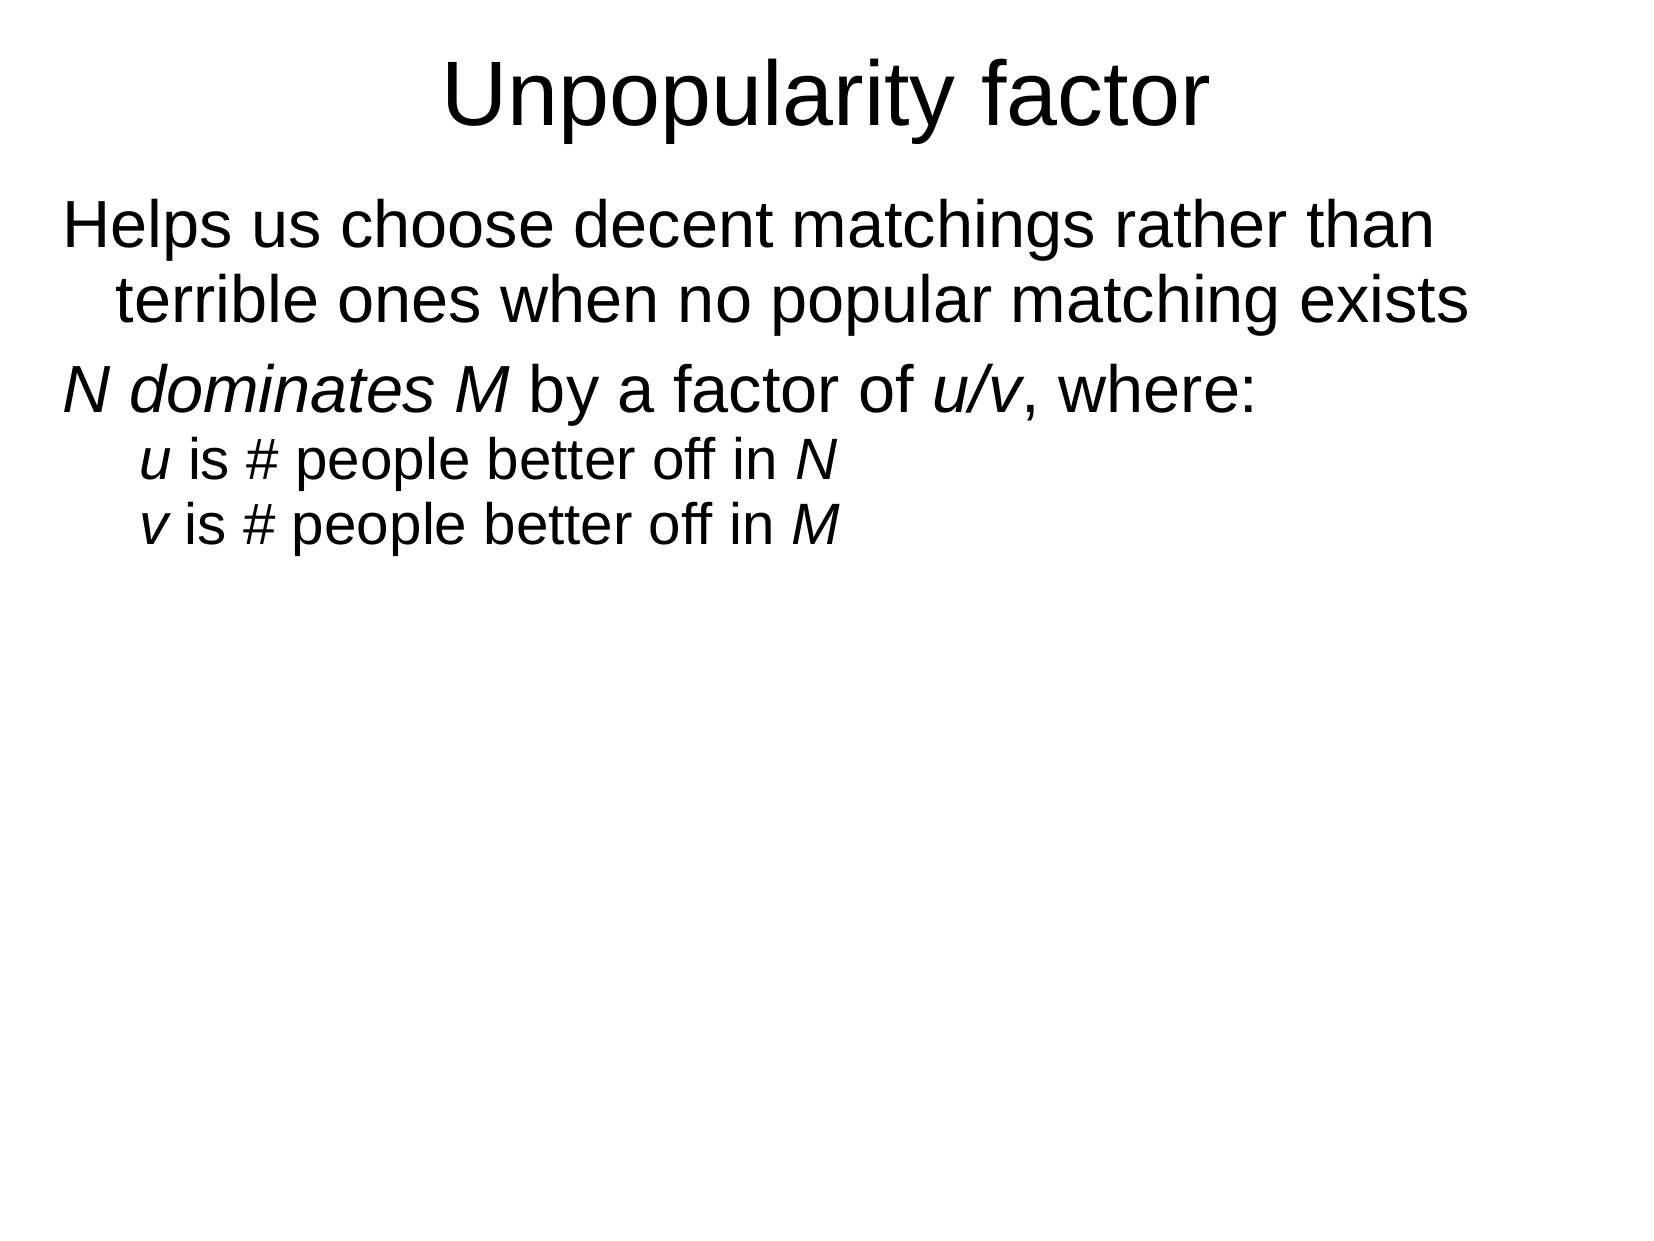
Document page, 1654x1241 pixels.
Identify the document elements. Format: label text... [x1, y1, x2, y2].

title Unpopularity factor [0, 7, 1654, 181]
list Helps us choose decent matchings rather than terrible ones when no popular matching exists N dominates M by a factor of u/v, where: u is # people better off in N v is # people better off in M [45, 187, 1609, 1226]
